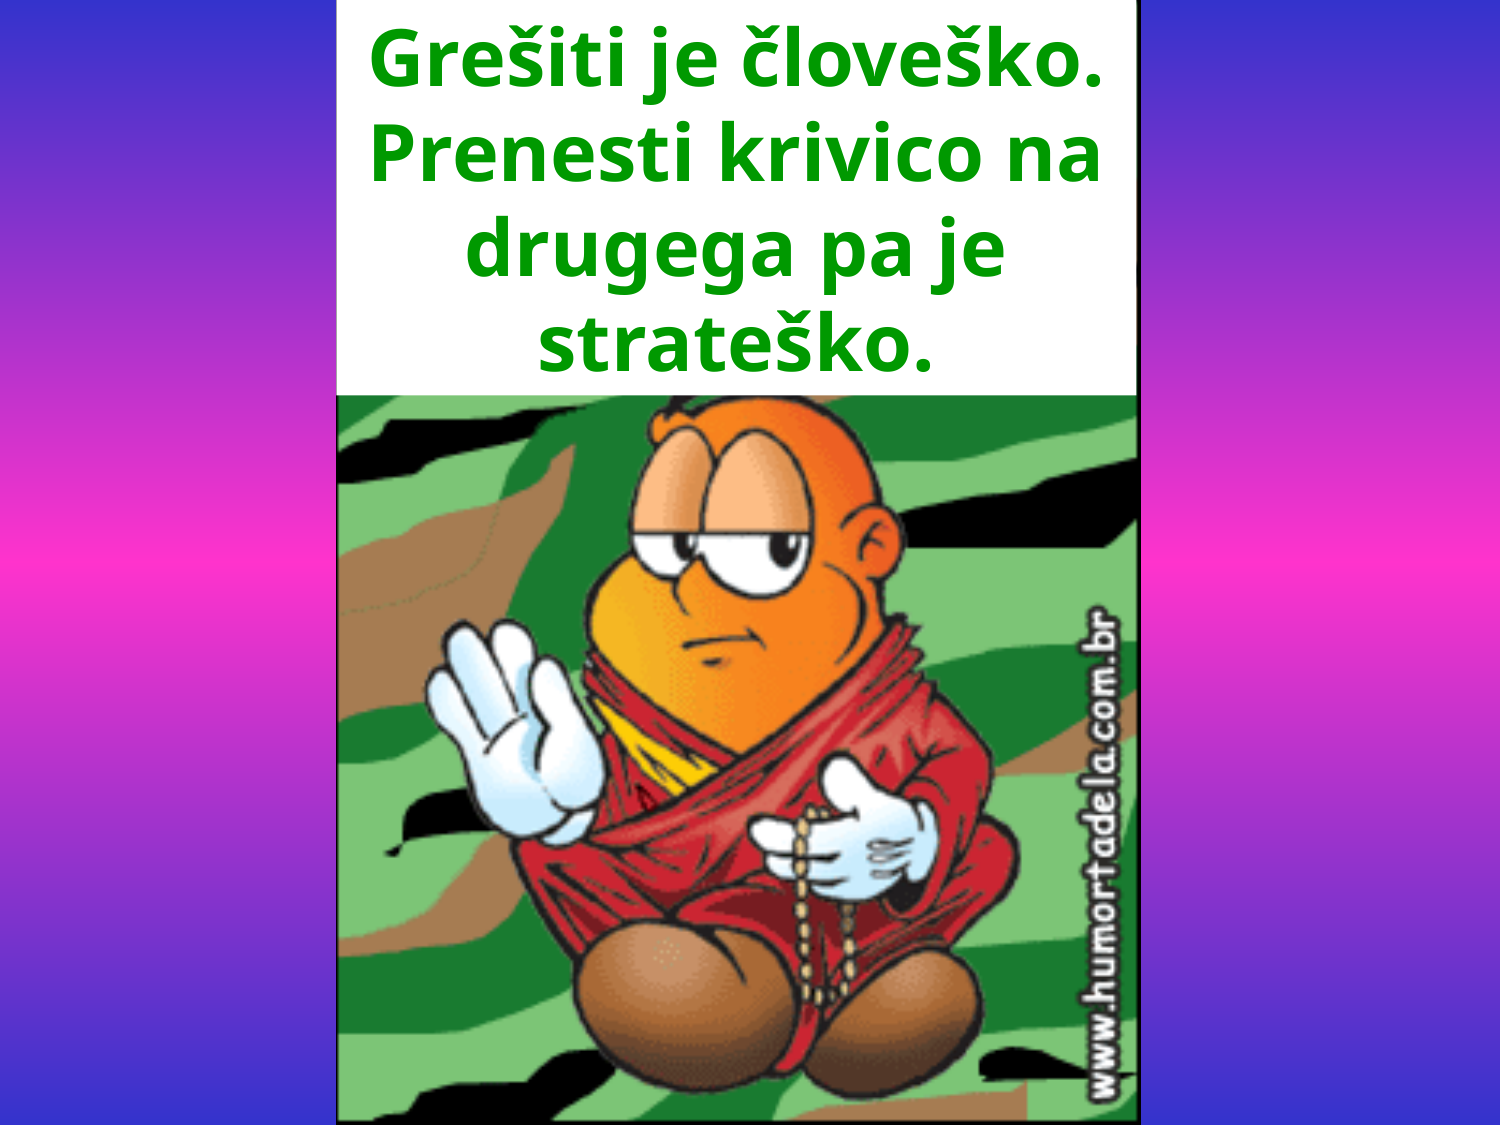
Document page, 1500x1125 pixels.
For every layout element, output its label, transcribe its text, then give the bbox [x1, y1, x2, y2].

picture [336, 0, 1141, 1125]
text_box Grešiti je človeško. Prenesti krivico na drugega pa je strateško. [336, 0, 1137, 396]
